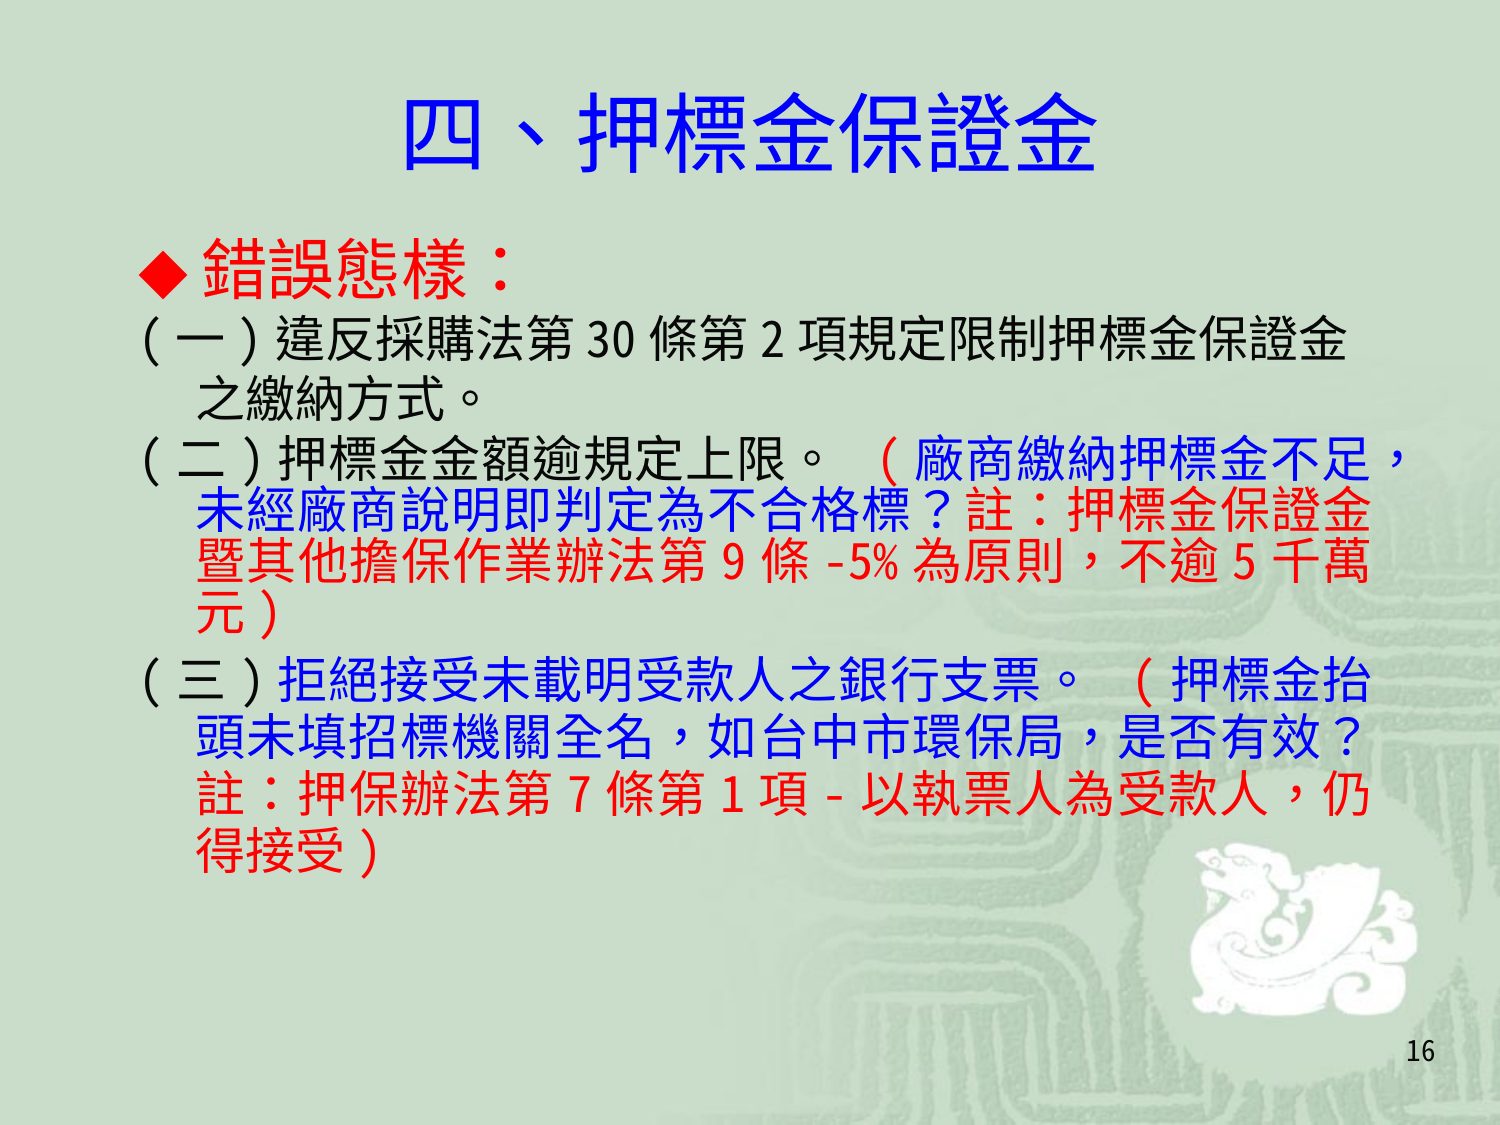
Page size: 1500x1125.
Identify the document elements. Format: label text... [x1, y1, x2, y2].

picture [0, 0, 1500, 1125]
text_box <編號> [1074, 1024, 1451, 1103]
list ◆錯誤態樣： (一)違反採購法第30條第2項規定限制押標金保證金之繳納方式。 (二)押標金金額逾規定上限。 (廠商繳納押標金不足，未經廠商說明即判定為不合格標？註：押標金保證金暨其他擔保作業辦法第9條-5%為原則，不逾5千萬元) (三)拒絕接受未載明受款人之銀行支票。 (押標金抬頭未填招標機關全名，如台中市環保局，是否有效？註：押保辦法第7條第1項-以執票人為受款人，仍得接受) [123, 219, 1388, 958]
title 四、押標金保證金 [49, 37, 1451, 225]
